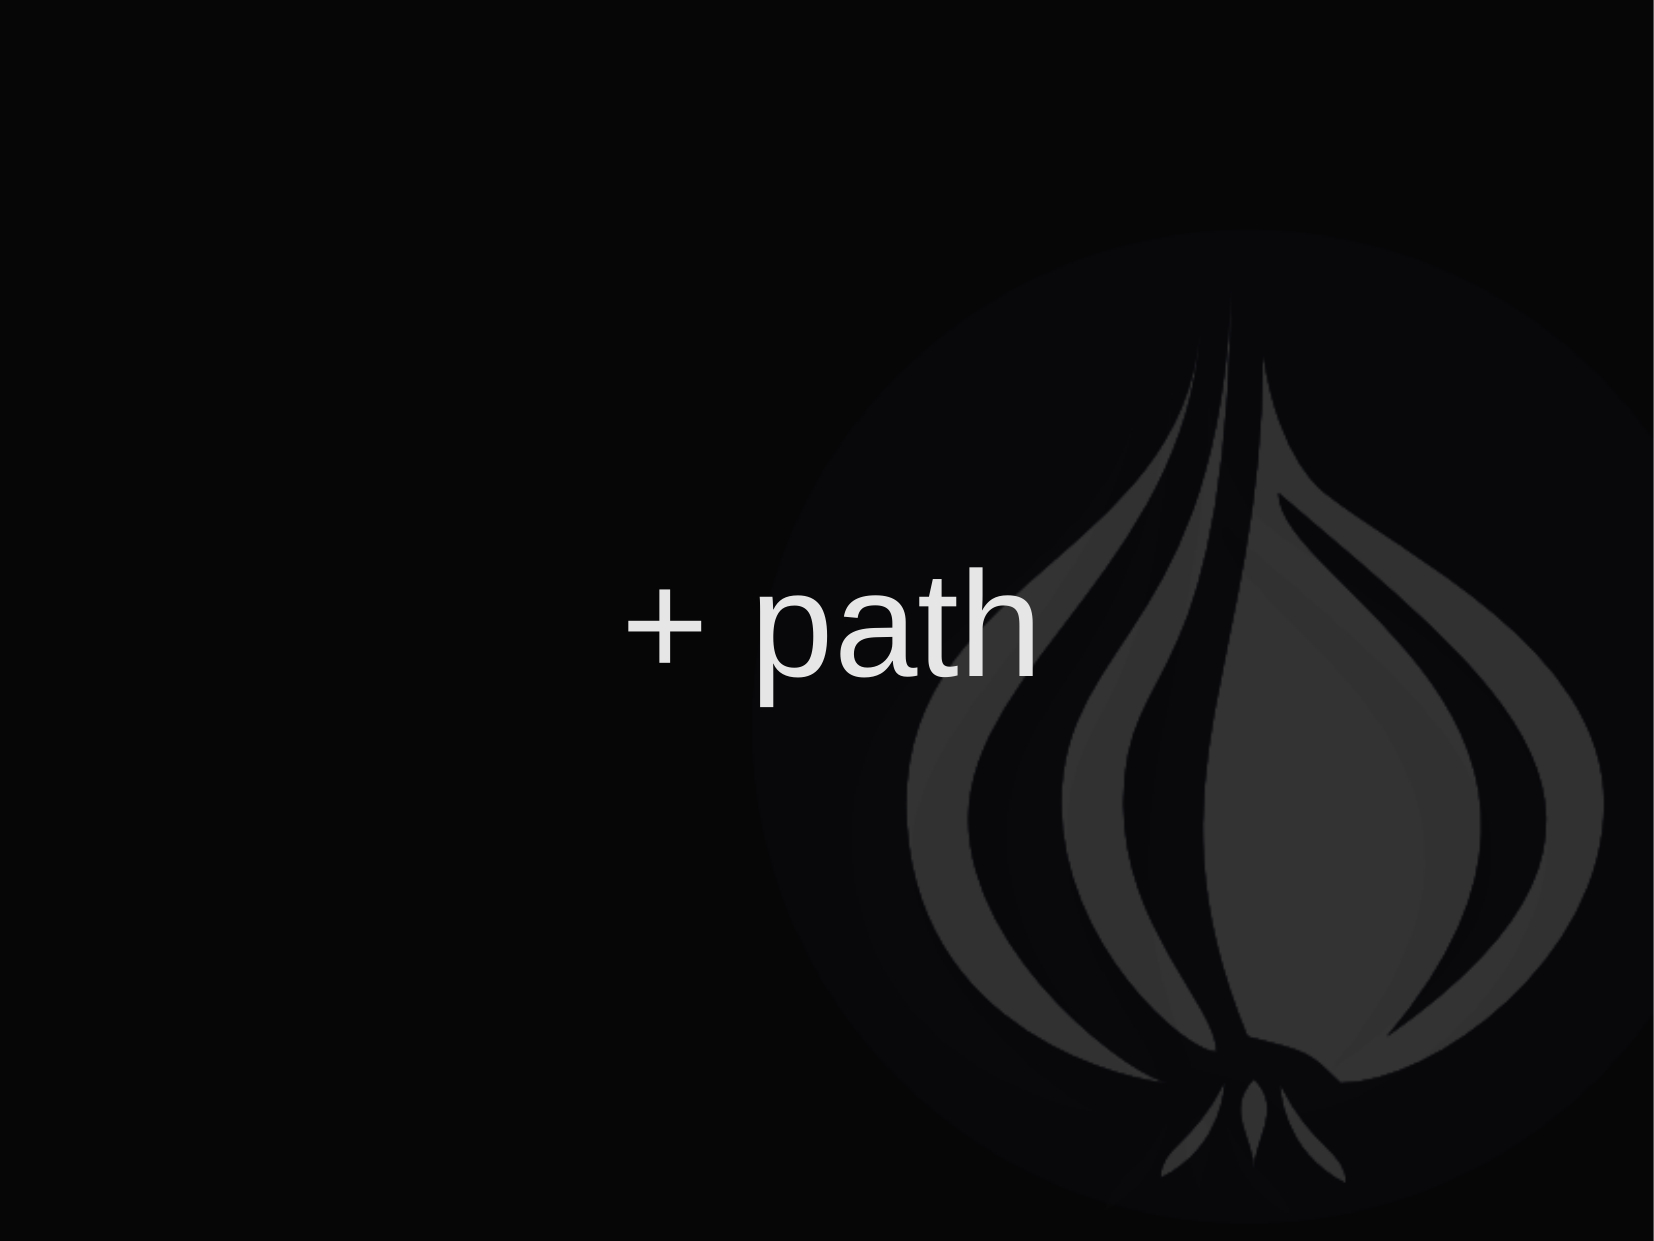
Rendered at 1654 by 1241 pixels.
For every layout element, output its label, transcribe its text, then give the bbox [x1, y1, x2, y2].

subtitle + path [88, 214, 1577, 1034]
picture [0, 0, 1654, 1241]
